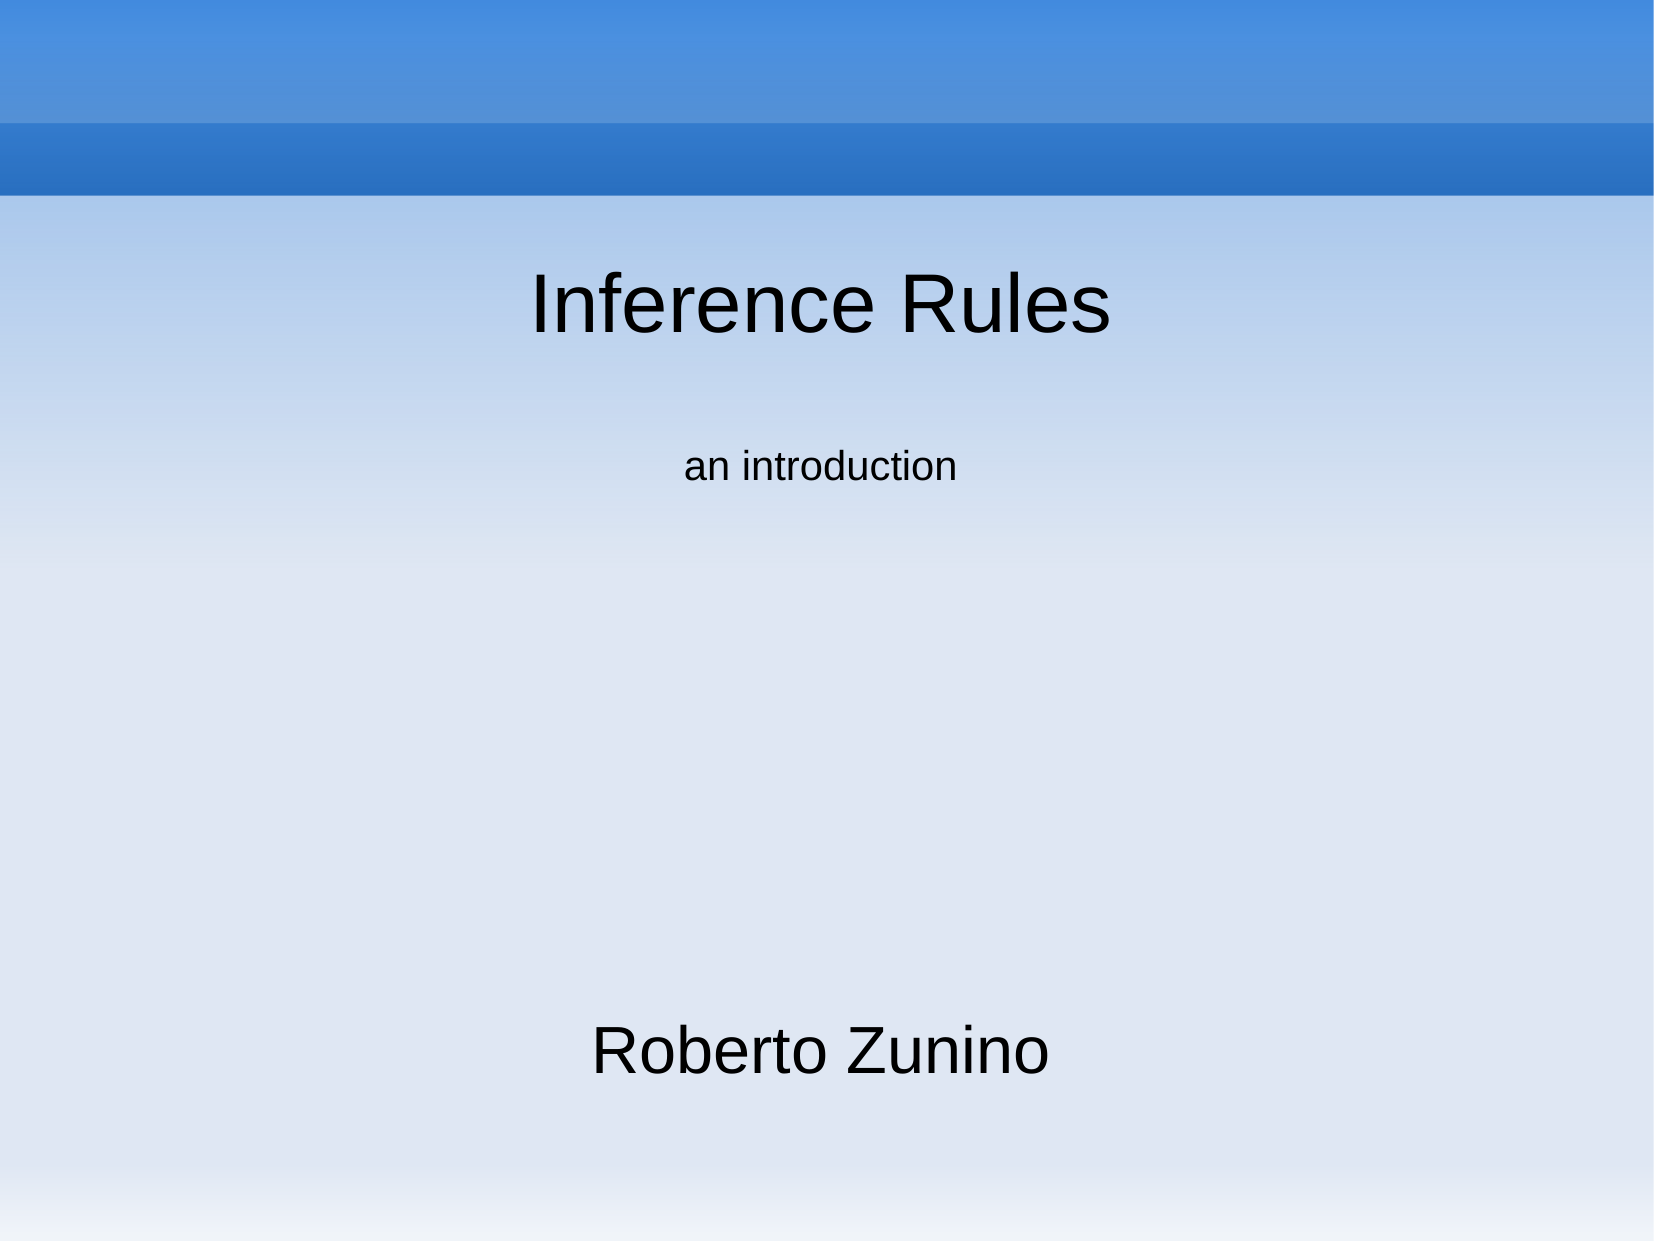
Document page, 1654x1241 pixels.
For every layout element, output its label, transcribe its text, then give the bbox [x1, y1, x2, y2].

subtitle Inference Rules an introduction Roberto Zunino [76, 118, 1565, 1227]
picture [0, 0, 1654, 1241]
